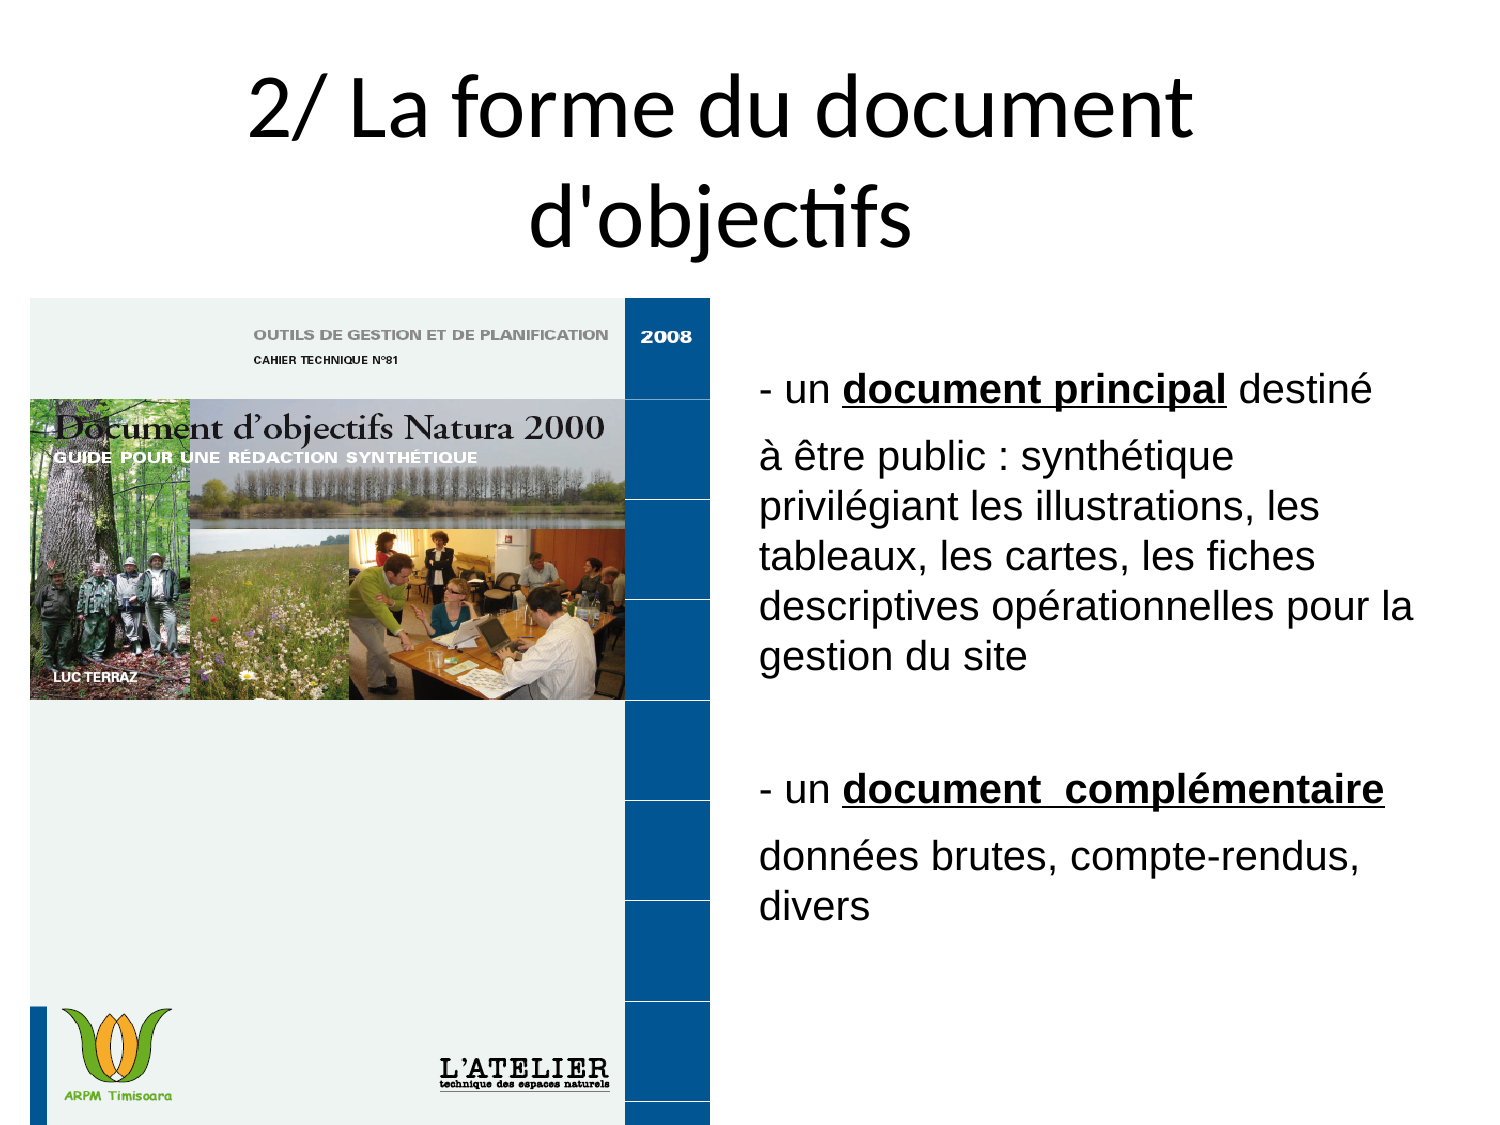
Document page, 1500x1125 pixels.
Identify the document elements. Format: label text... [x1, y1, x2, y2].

title 2/ La forme du document d'objectifs [43, 90, 1400, 332]
picture [30, 298, 710, 1125]
text_box - un document principal destiné à être public : synthétique privilégiant les illustrations, les tableaux, les cartes, les fiches descriptives opérationnelles pour la gestion du site - un document complémentaire données brutes, compte-rendus, divers [744, 354, 1453, 946]
